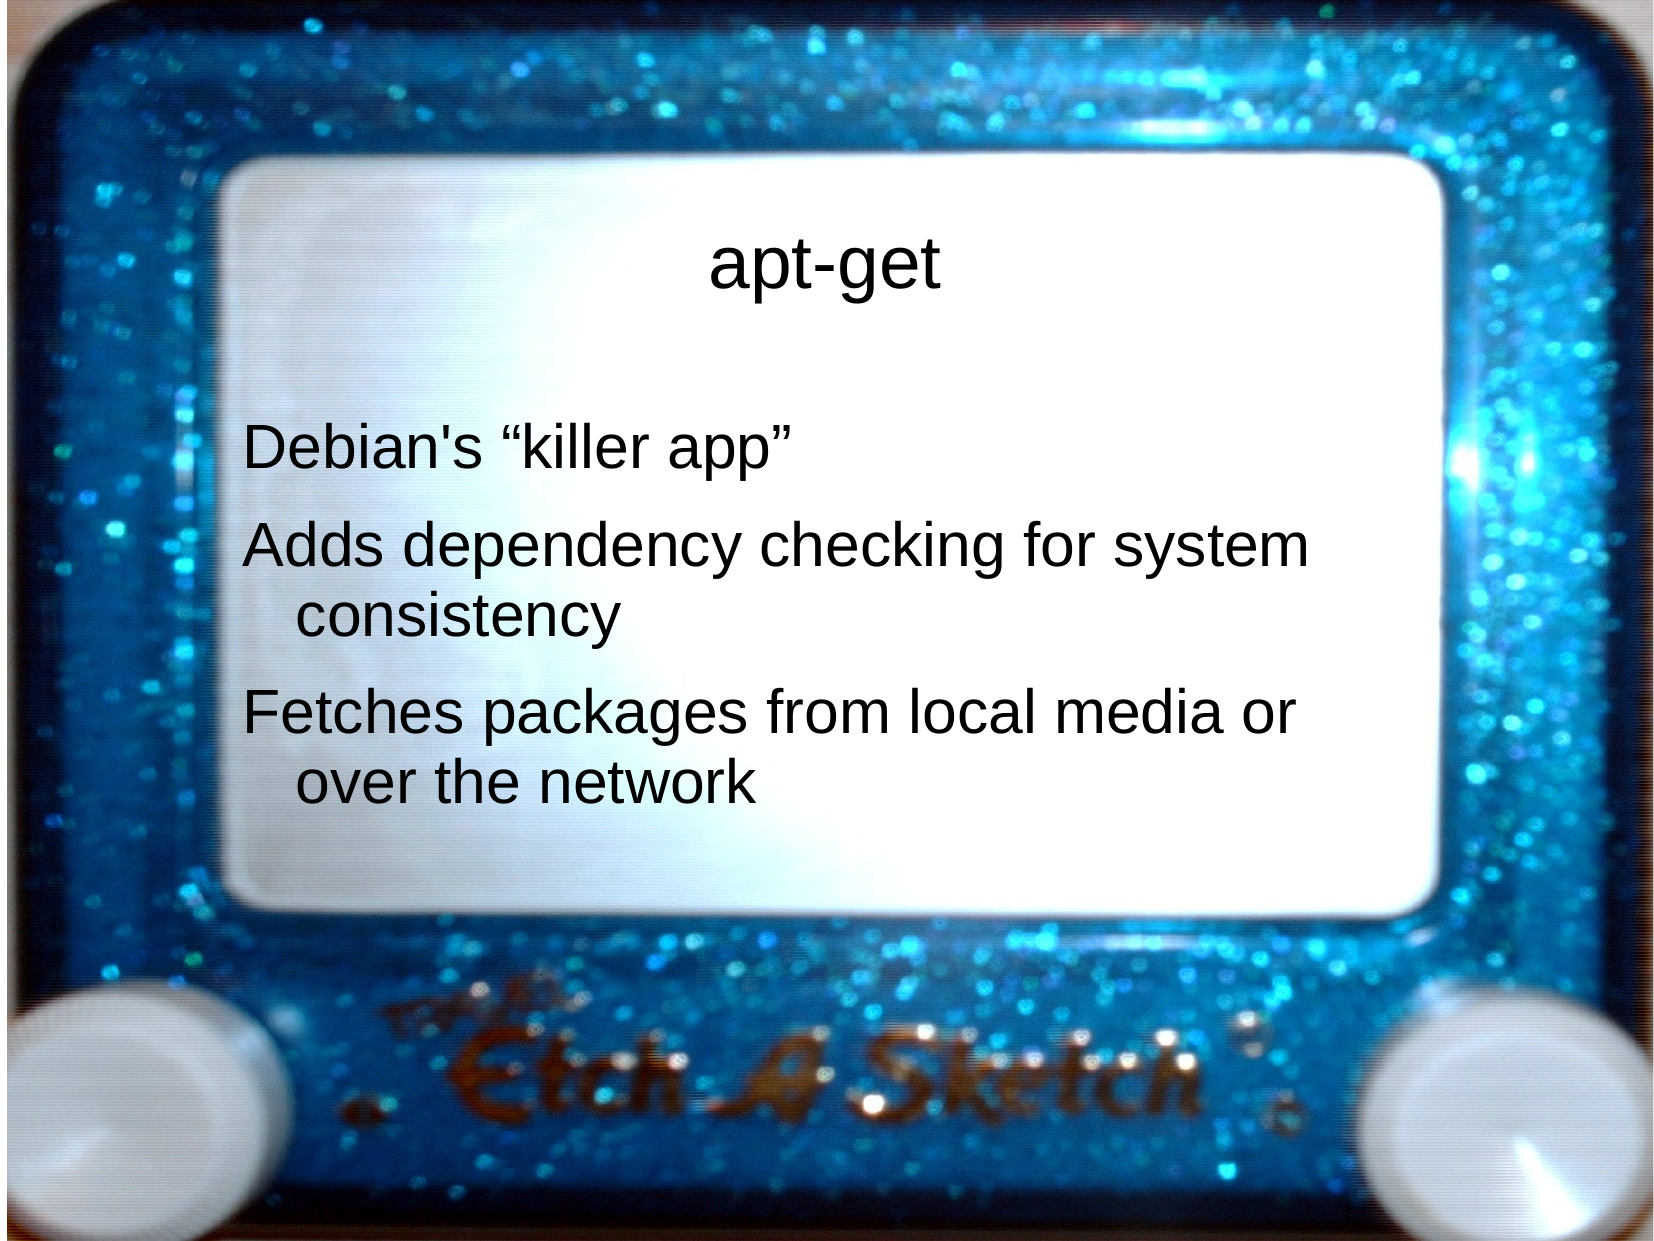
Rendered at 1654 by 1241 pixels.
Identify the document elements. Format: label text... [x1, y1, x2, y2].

list Debian's “killer app” Adds dependency checking for system consistency Fetches packages from local media or over the network [225, 412, 1426, 886]
picture [7, 0, 1654, 1241]
title apt-get [225, 157, 1426, 368]
